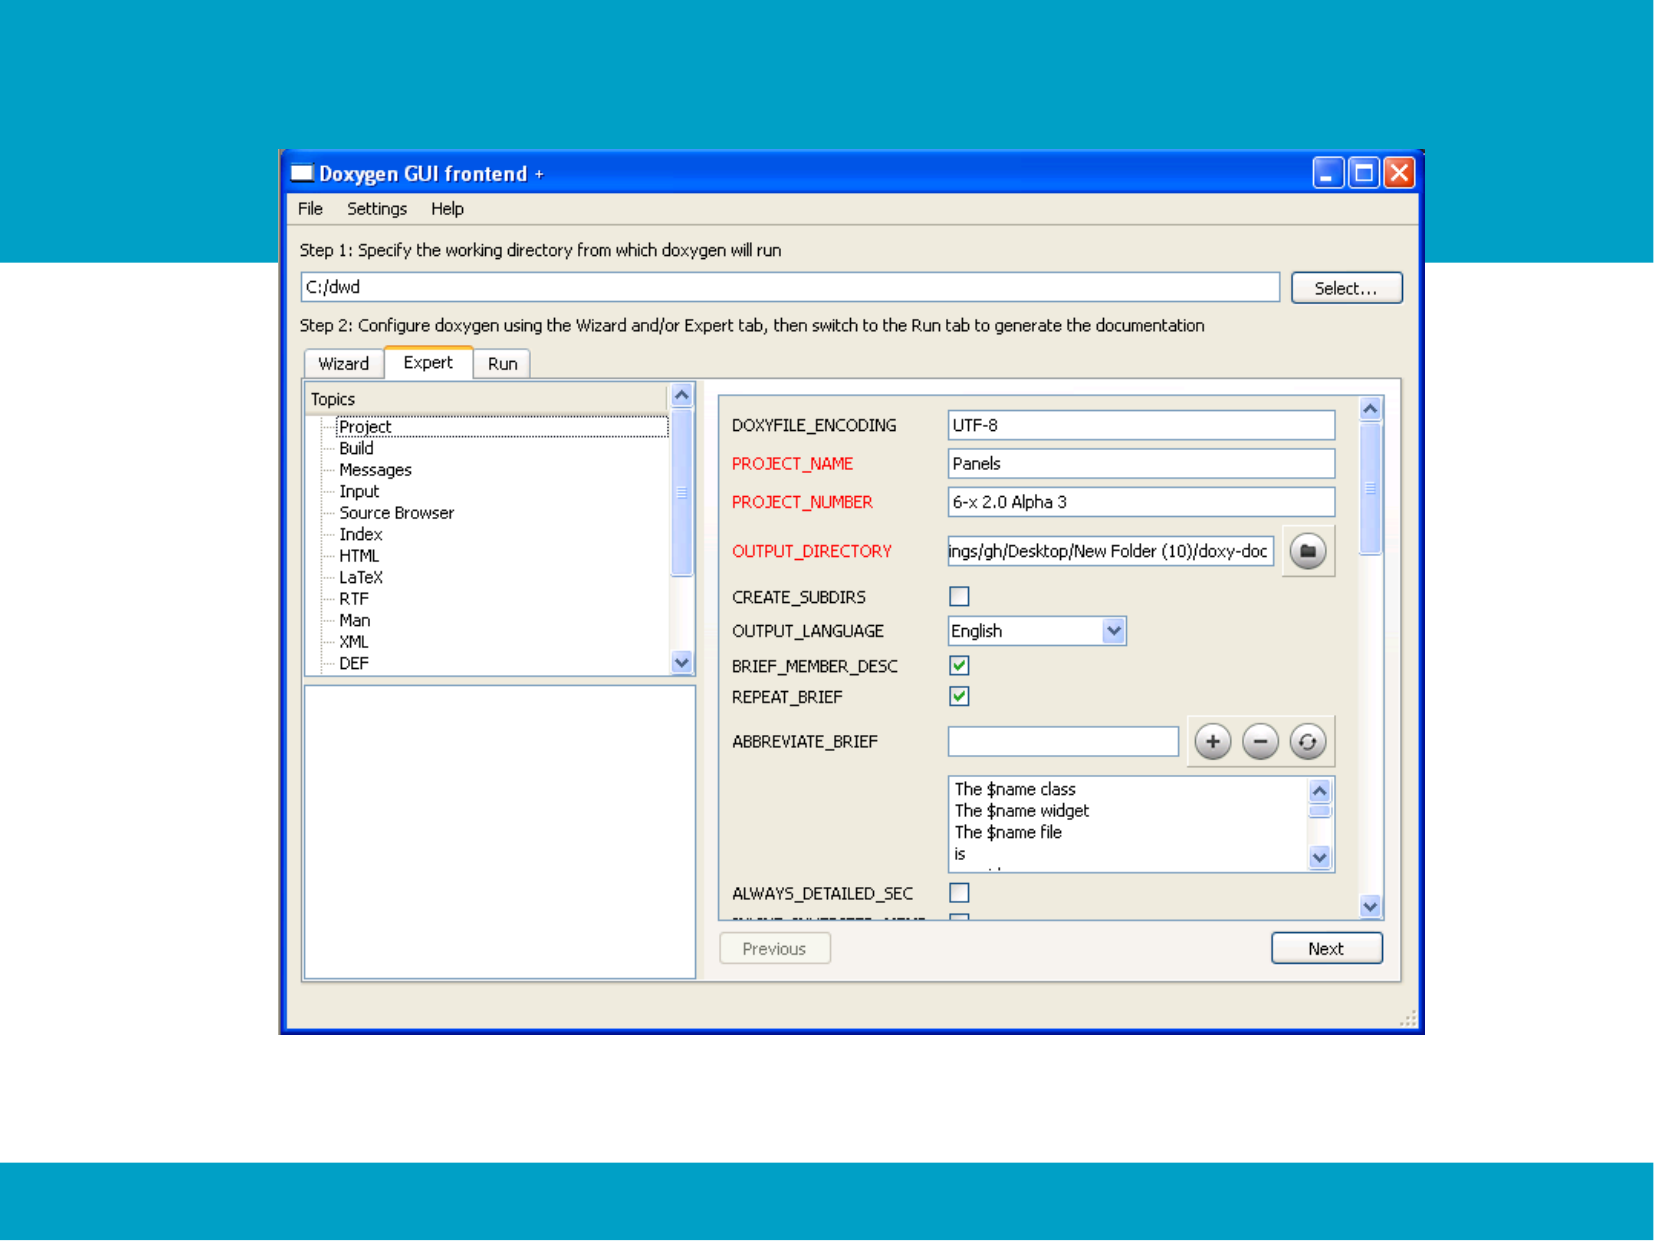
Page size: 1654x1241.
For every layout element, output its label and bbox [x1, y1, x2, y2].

picture [278, 150, 1426, 1035]
